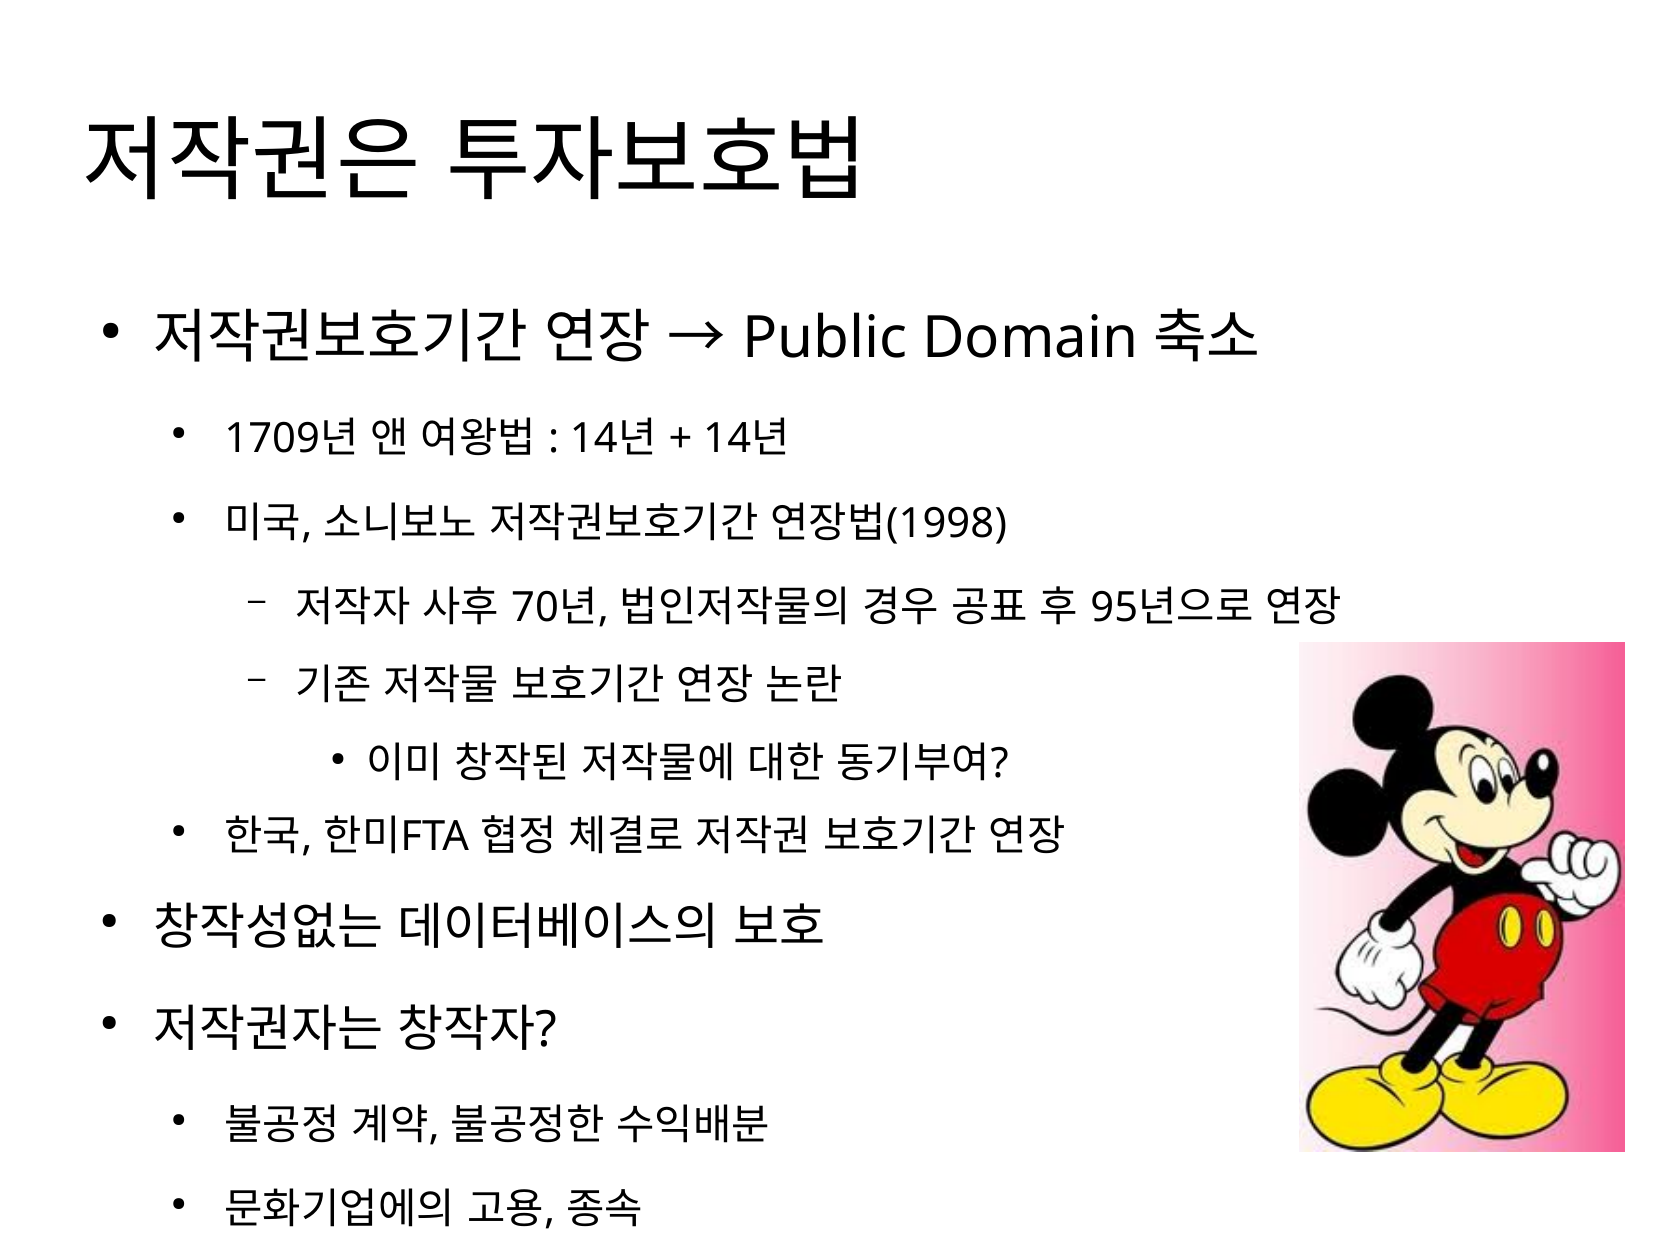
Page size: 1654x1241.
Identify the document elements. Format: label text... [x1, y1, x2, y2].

title 저작권은 투자보호법 [82, 56, 1571, 250]
list 저작권보호기간 연장 → Public Domain 축소 1709년 앤 여왕법 : 14년 + 14년 미국, 소니보노 저작권보호기간 연장법(1998) 저작자 사후 70년, 법인저작물의 경우 공표 후 95년으로 연장 기존 저작물 보호기간 연장 논란 이미 창작된 저작물에 대한 동기부여? 한국, 한미FTA 협정 체결로 저작권 보호기간 연장 창작성없는 데이터베이스의 보호 저작권자는 창작자? 불공정 계약, 불공정한 수익배분 문화기업에의 고용, 종속 [82, 290, 1571, 1094]
picture [1299, 642, 1625, 1152]
